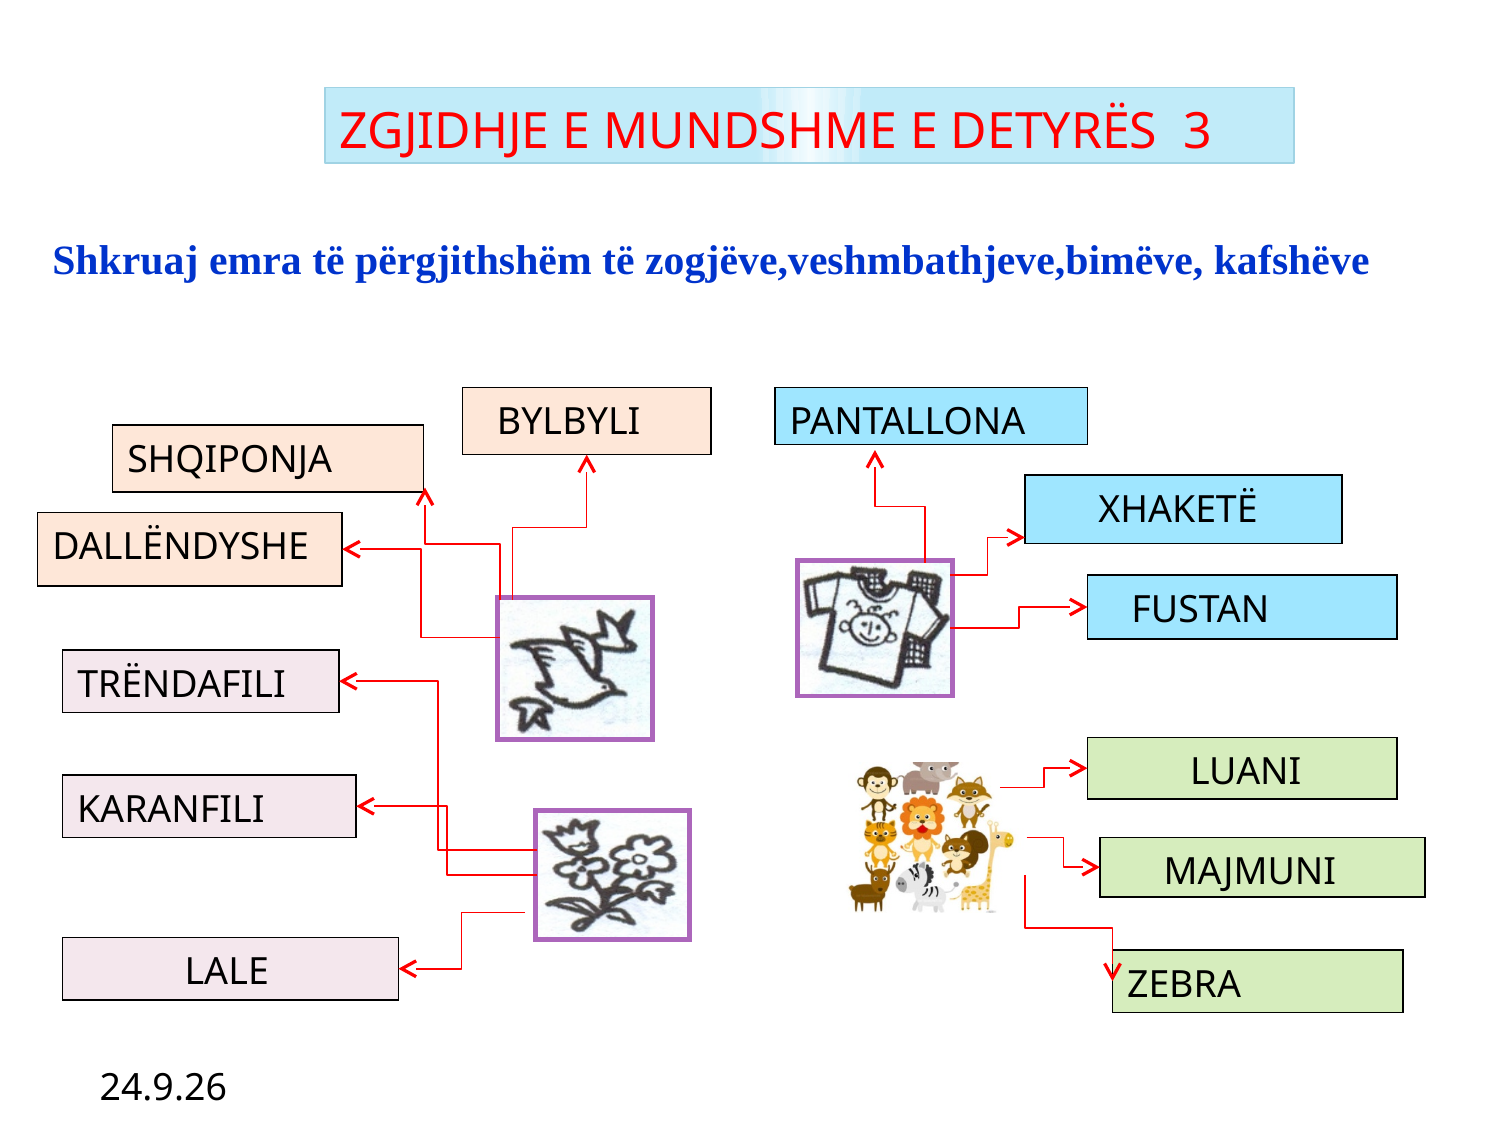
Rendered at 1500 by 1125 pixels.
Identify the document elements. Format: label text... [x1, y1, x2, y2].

text_box Shkruaj emra të përgjithshëm të zogjëve,veshmbathjeve,bimëve, kafshëve [37, 229, 1438, 296]
text_box TRËNDAFILI [62, 649, 338, 711]
text_box [1087, 636, 1397, 640]
text_box KARANFILI [62, 774, 363, 836]
text_box LALE [62, 937, 400, 998]
picture [500, 600, 650, 738]
text_box [1025, 474, 1343, 544]
text_box ZGJIDHJE E MUNDSHME E DETYRËS 3 [324, 87, 1294, 164]
picture [537, 812, 688, 938]
text_box FUSTAN [1087, 574, 1400, 636]
picture [800, 562, 950, 694]
text_box PANTALLONA [774, 387, 1088, 448]
text_box XHAKETË [1024, 474, 1338, 536]
text_box [37, 573, 343, 586]
text_box SHQIPONJA [112, 424, 425, 486]
text_box BYLBYLI [462, 387, 713, 448]
picture [837, 762, 1027, 913]
text_box [462, 448, 711, 455]
text_box DALLËNDYSHE [37, 512, 357, 573]
text_box [1112, 949, 1404, 1013]
text_box LUANI [1087, 737, 1400, 798]
text_box [62, 649, 339, 713]
text_box MAJMUNI [1100, 837, 1425, 898]
text_box [112, 486, 424, 493]
text_box ZEBRA [1112, 949, 1400, 1011]
